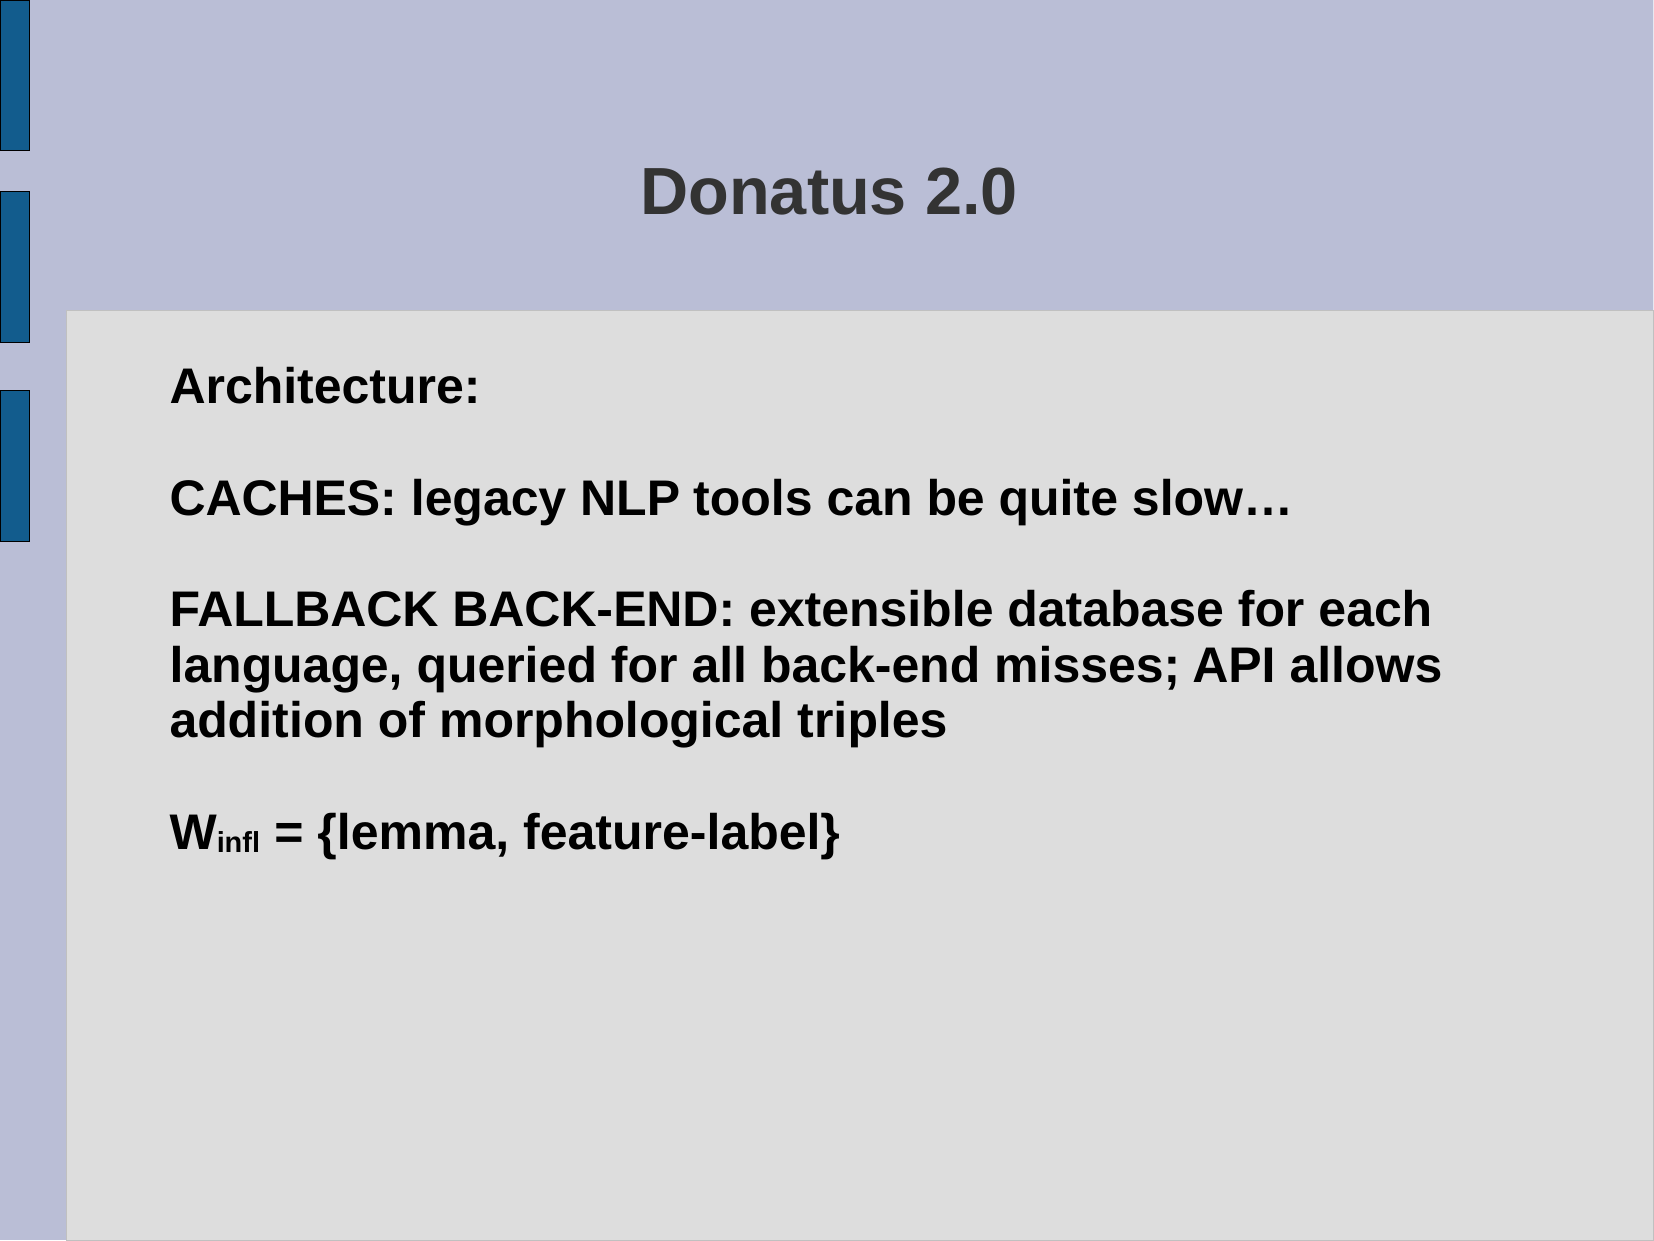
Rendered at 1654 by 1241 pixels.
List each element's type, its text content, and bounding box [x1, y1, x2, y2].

title Donatus 2.0 [123, 88, 1536, 296]
text_box Architecture: CACHES: legacy NLP tools can be quite slow… FALLBACK BACK-END: extensible database for each language, queried for all back-end misses; API allows addition of morphological triples Winfl = {lemma, feature-label} [154, 350, 1642, 1148]
